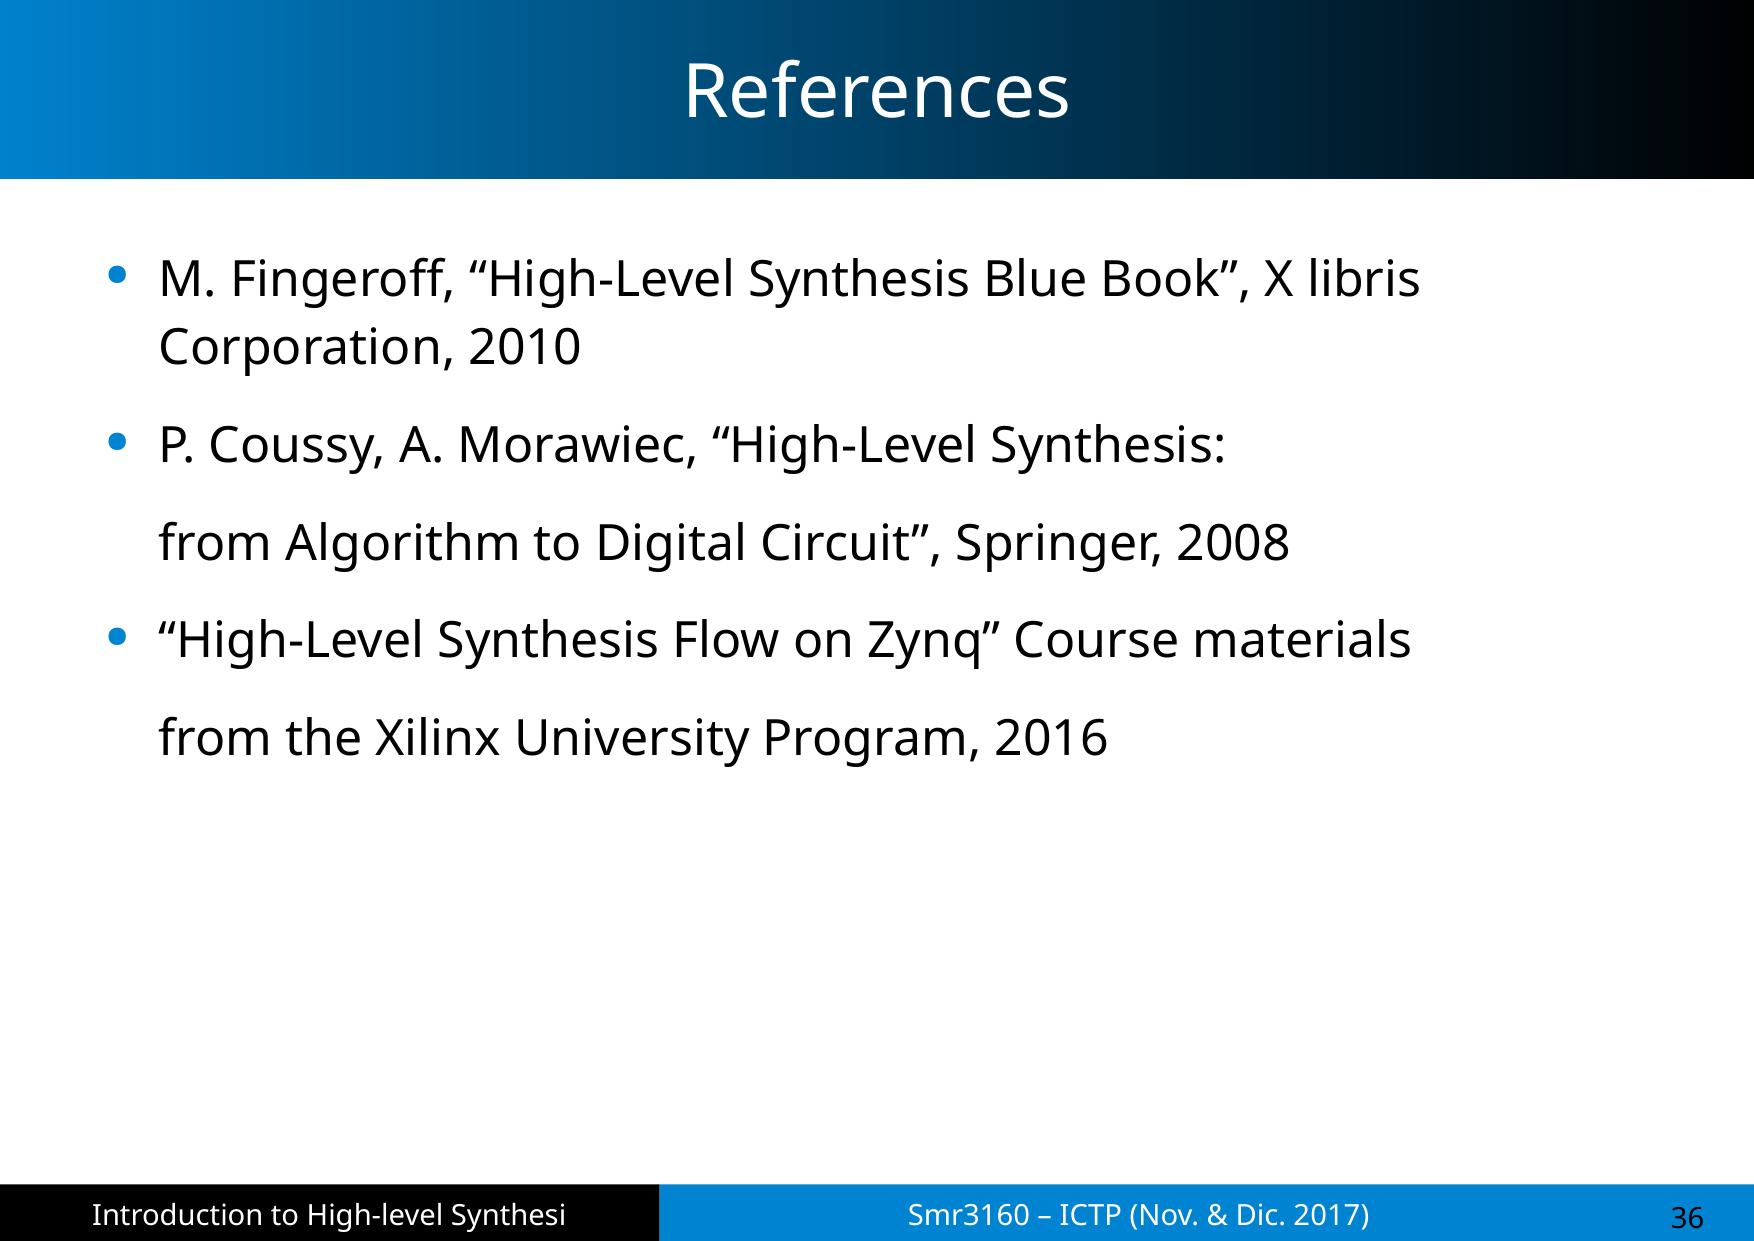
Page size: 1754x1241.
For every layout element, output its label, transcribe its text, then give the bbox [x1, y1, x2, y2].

title References [87, 37, 1667, 139]
list M. Fingeroff, “High-Level Synthesis Blue Book”, X libris Corporation, 2010 P. Coussy, A. Morawiec, “High-Level Synthesis: from Algorithm to Digital Circuit”, Springer, 2008 “High-Level Synthesis Flow on Zynq” Course materials from the Xilinx University Program, 2016 [87, 242, 1667, 1010]
